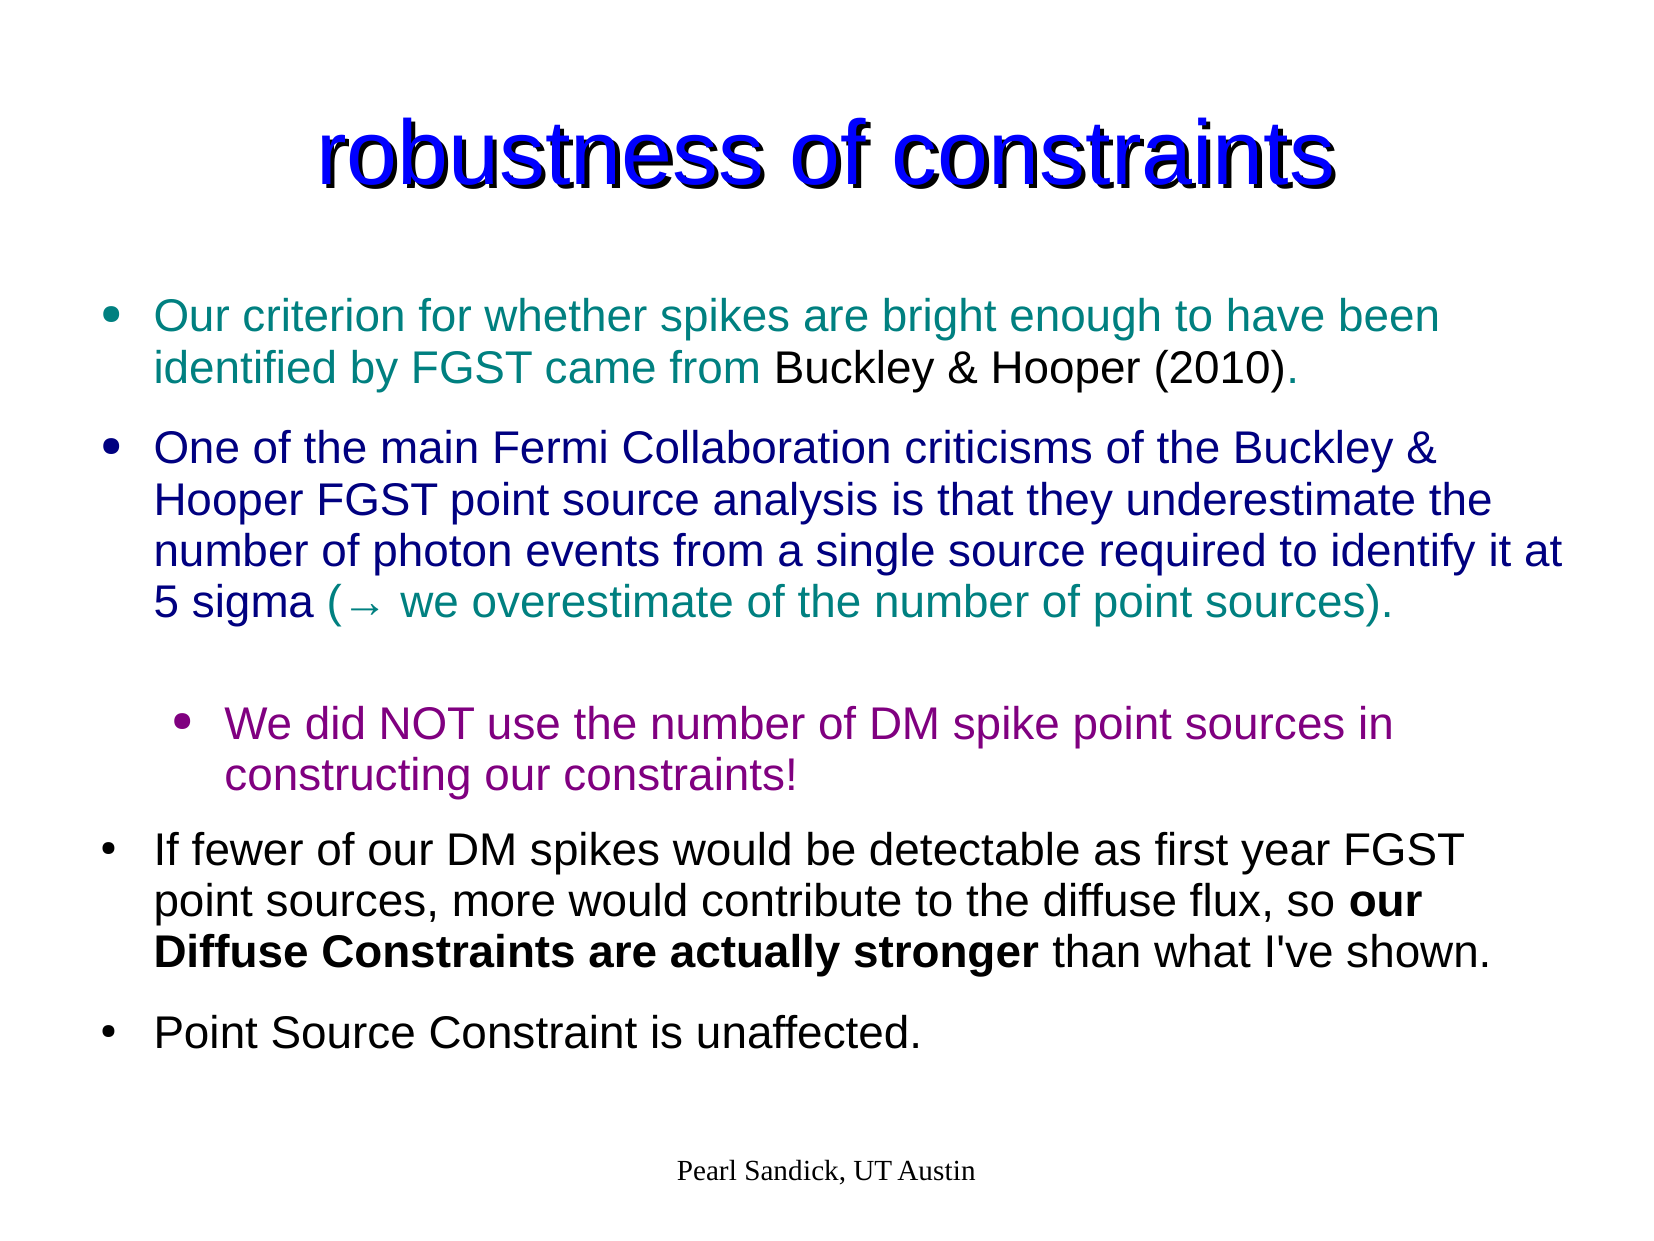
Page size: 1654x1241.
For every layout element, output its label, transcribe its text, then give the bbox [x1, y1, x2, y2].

list We did NOT use the number of DM spike point sources in constructing our constraints! If fewer of our DM spikes would be detectable as first year FGST point sources, more would contribute to the diffuse flux, so our Diffuse Constraints are actually stronger than what I've shown. Point Source Constraint is unaffected. [82, 697, 1571, 1120]
title robustness of constraints [82, 56, 1571, 250]
list Our criterion for whether spikes are bright enough to have been identified by FGST came from Buckley & Hooper (2010). One of the main Fermi Collaboration criticisms of the Buckley & Hooper FGST point source analysis is that they underestimate the number of photon events from a single source required to identify it at 5 sigma (→ we overestimate of the number of point sources). [82, 290, 1571, 697]
